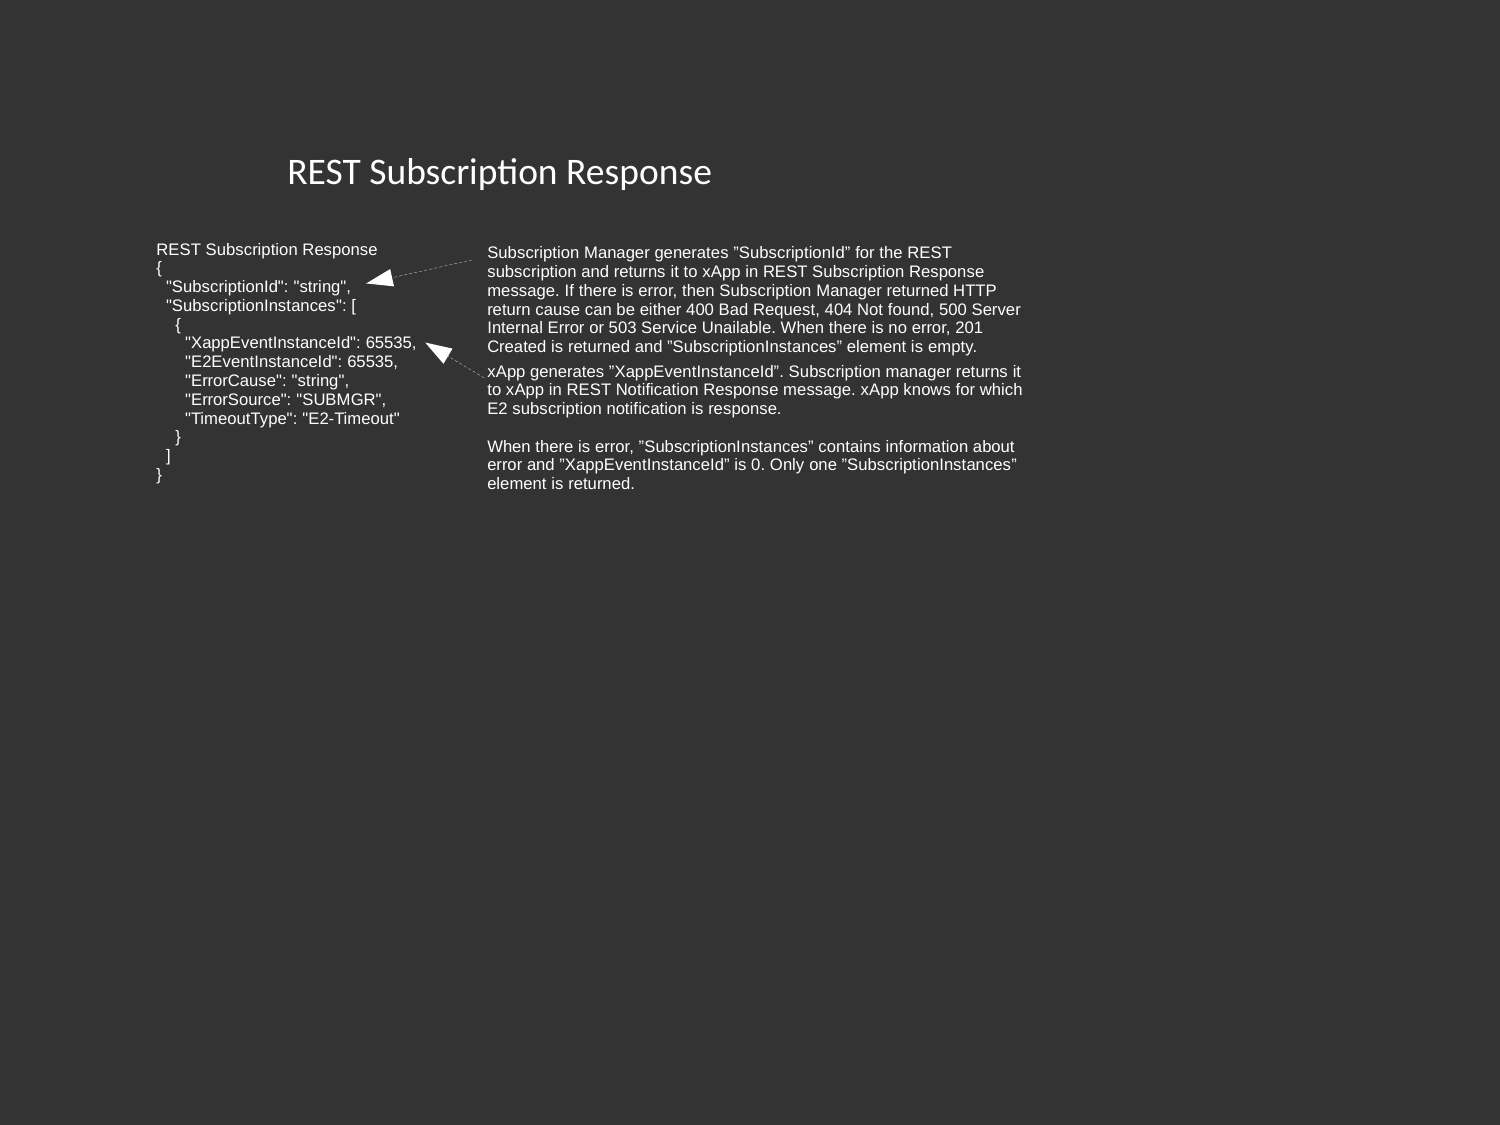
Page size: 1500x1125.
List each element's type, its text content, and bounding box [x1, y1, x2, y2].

title REST Subscription Response [287, 118, 863, 233]
text_box REST Subscription Response { "SubscriptionId": "string", "SubscriptionInstances": [ { "XappEventInstanceId": 65535, "E2EventInstanceId": 65535, "ErrorCause": "string", "ErrorSource": "SUBMGR", "TimeoutType": "E2-Timeout" } ] } [141, 232, 520, 980]
text_box xApp generates ”XappEventInstanceId”. Subscription manager returns it to xApp in REST Notification Response message. xApp knows for which E2 subscription notification is response. When there is error, ”SubscriptionInstances” contains information about error and ”XappEventInstanceId” is 0. Only one ”SubscriptionInstances” element is returned. [472, 354, 1040, 501]
text_box Subscription Manager generates ”SubscriptionId” for the REST subscription and returns it to xApp in REST Subscription Response message. If there is error, then Subscription Manager returned HTTP return cause can be either 400 Bad Request, 404 Not found, 500 Server Internal Error or 503 Service Unailable. When there is no error, 201 Created is returned and ”SubscriptionInstances” element is empty. [472, 236, 1052, 458]
